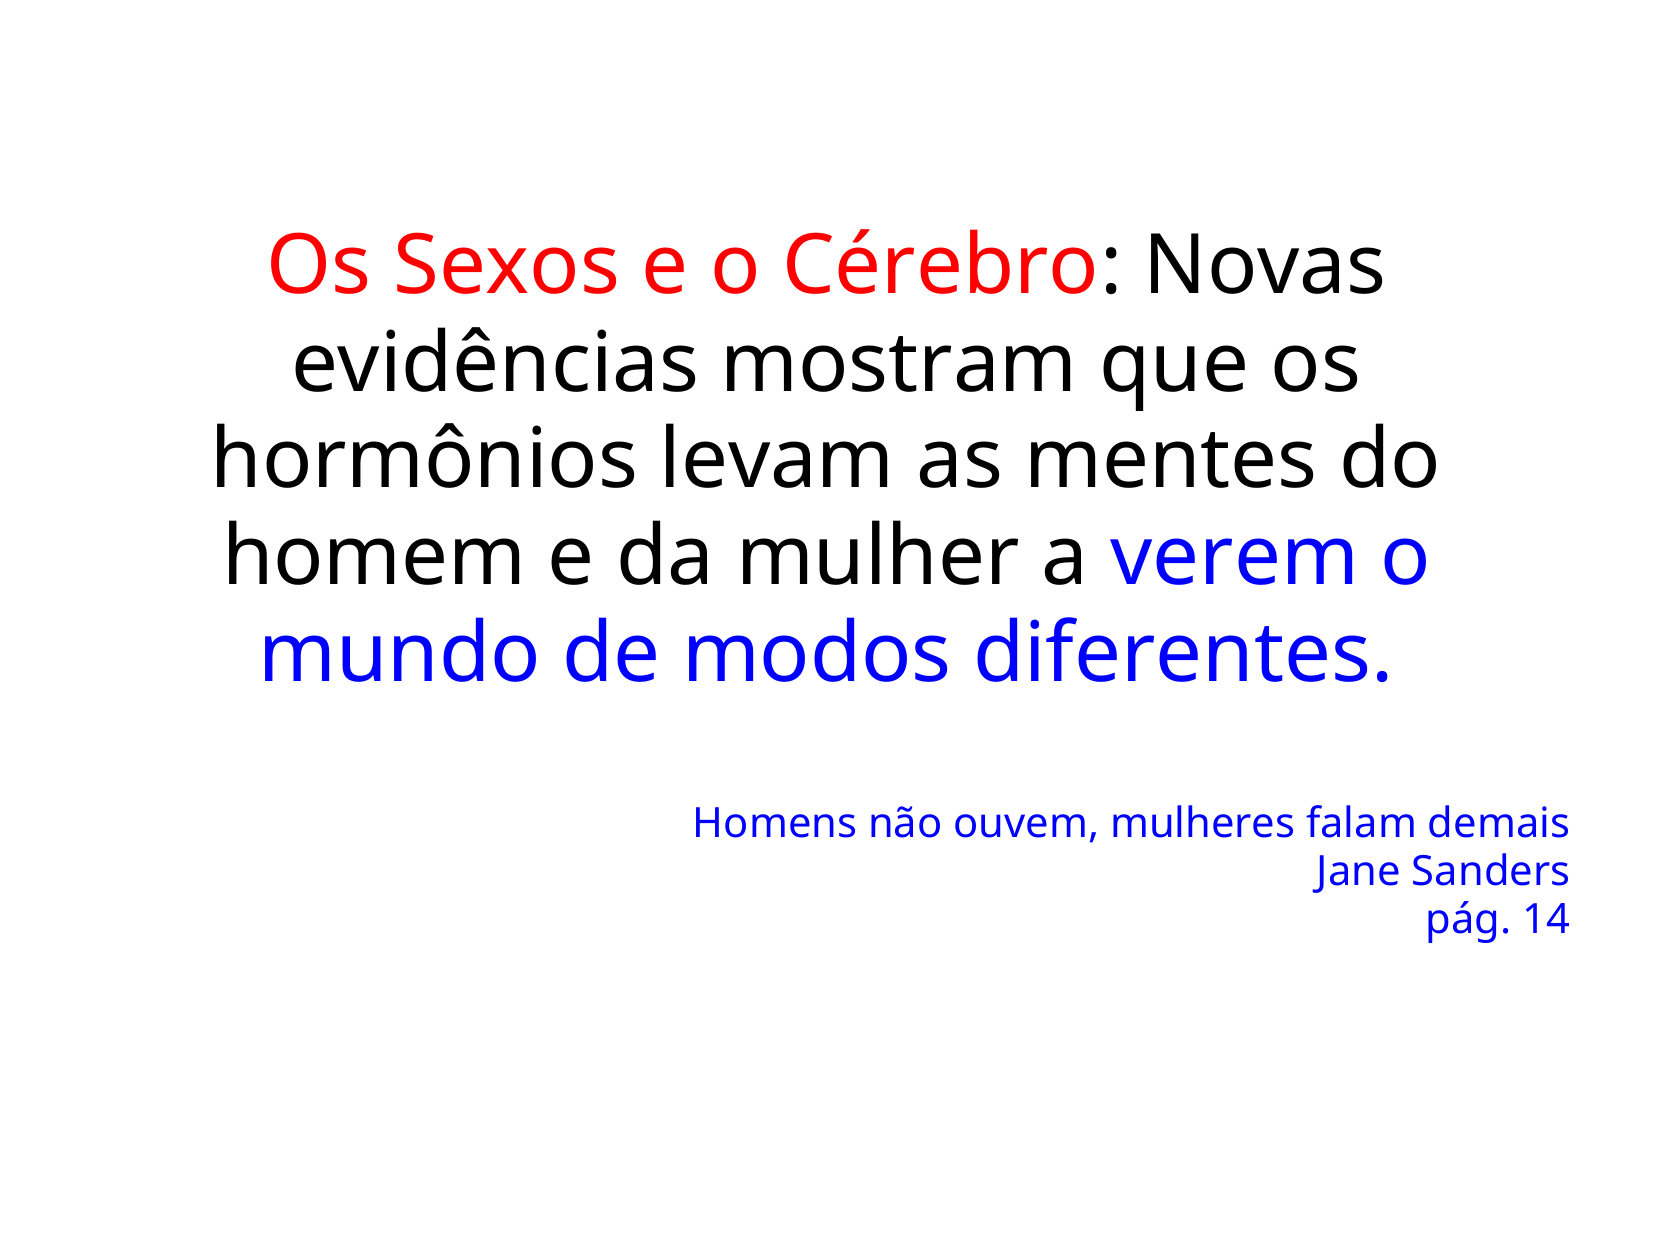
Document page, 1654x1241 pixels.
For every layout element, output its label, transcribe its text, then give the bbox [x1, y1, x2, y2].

text_box Os Sexos e o Cérebro: Novas evidências mostram que os hormônios levam as mentes do homem e da mulher a verem o mundo de modos diferentes. Homens não ouvem, mulheres falam demais Jane Sanders pág. 14 [82, 56, 1571, 1102]
